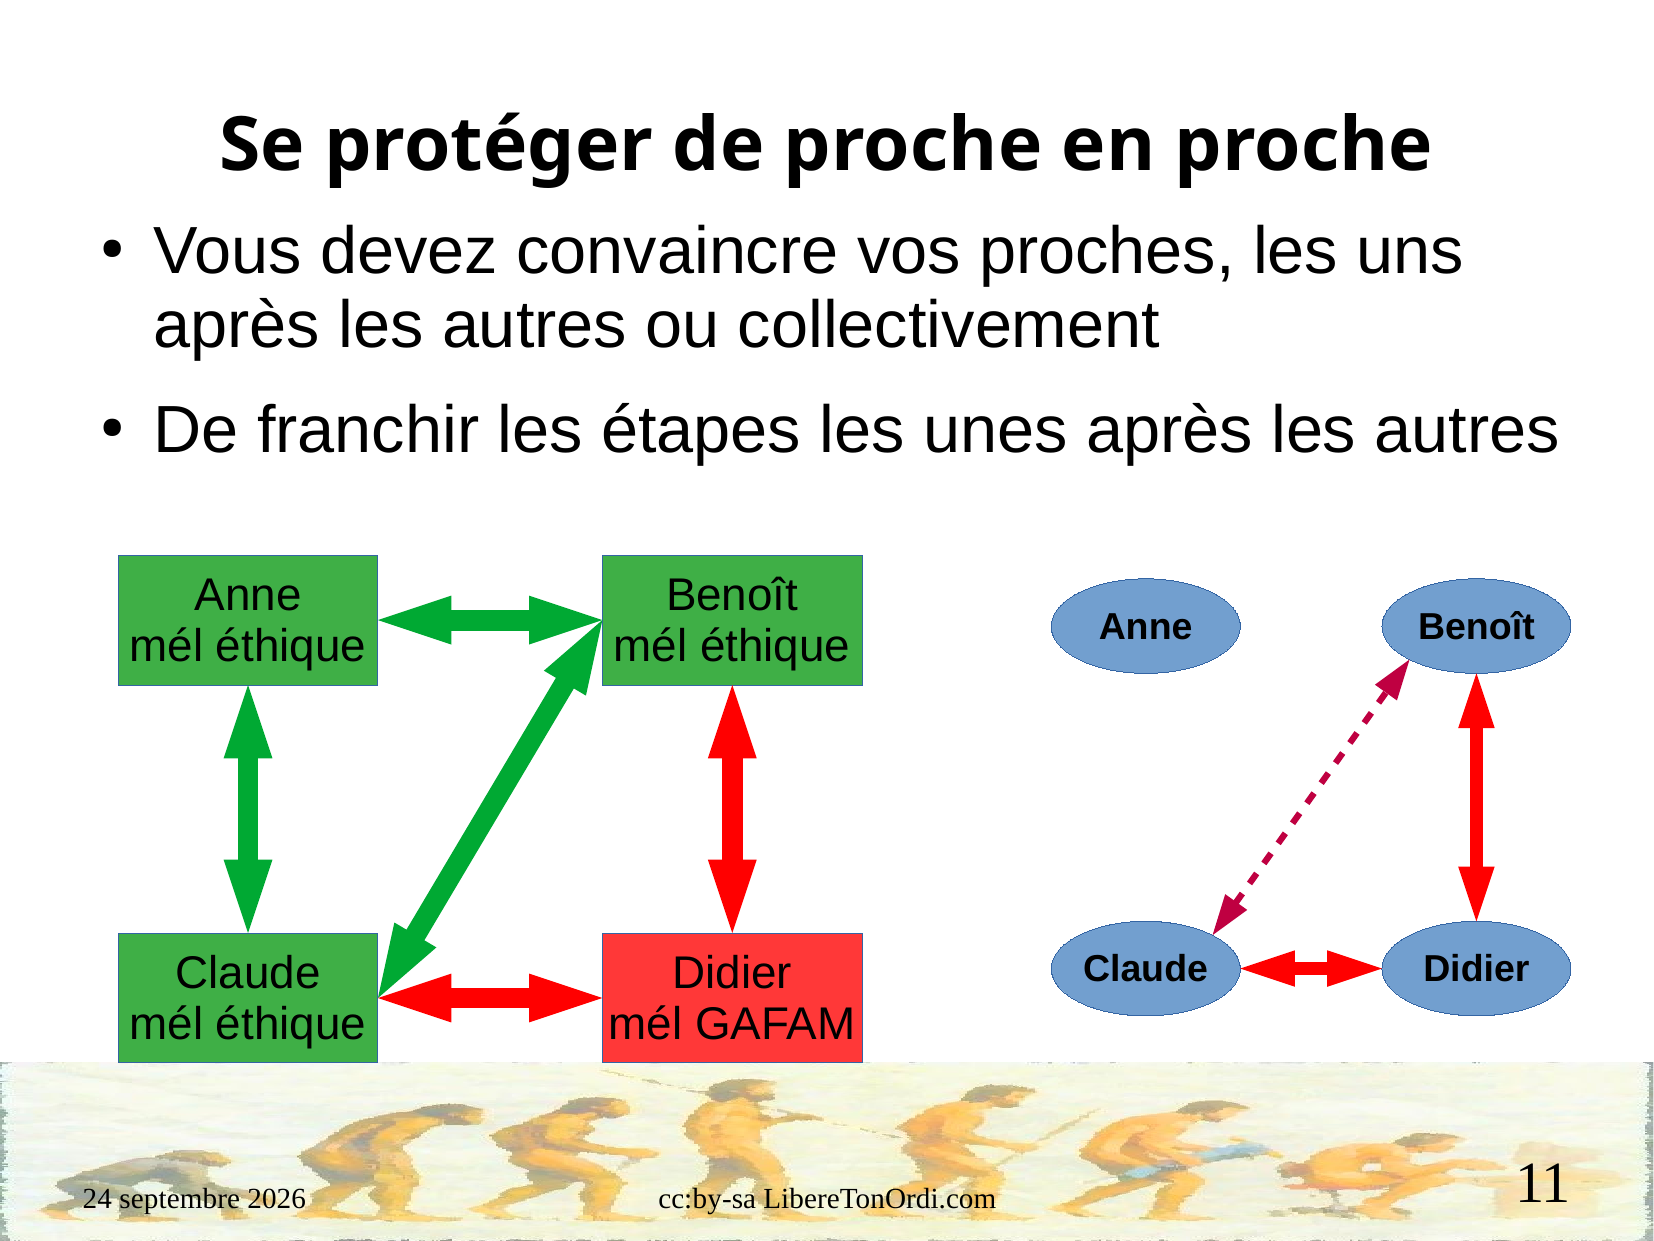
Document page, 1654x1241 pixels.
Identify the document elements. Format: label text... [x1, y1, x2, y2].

text_box Didier [1381, 921, 1571, 1016]
text_box Claude mél éthique [118, 933, 378, 1063]
text_box Anne [1051, 578, 1241, 674]
text_box Benoît [1381, 578, 1571, 674]
list Vous devez convaincre vos proches, les uns après les autres ou collectivement De franchir les étapes les unes après les autres [82, 212, 1571, 497]
text_box Benoît mél éthique [602, 555, 863, 686]
text_box Anne mél éthique [118, 555, 378, 686]
text_box Claude [1051, 921, 1241, 1016]
text_box Didier mél GAFAM [602, 933, 863, 1063]
title Se protéger de proche en proche [82, 55, 1571, 212]
picture [0, 1062, 1654, 1241]
